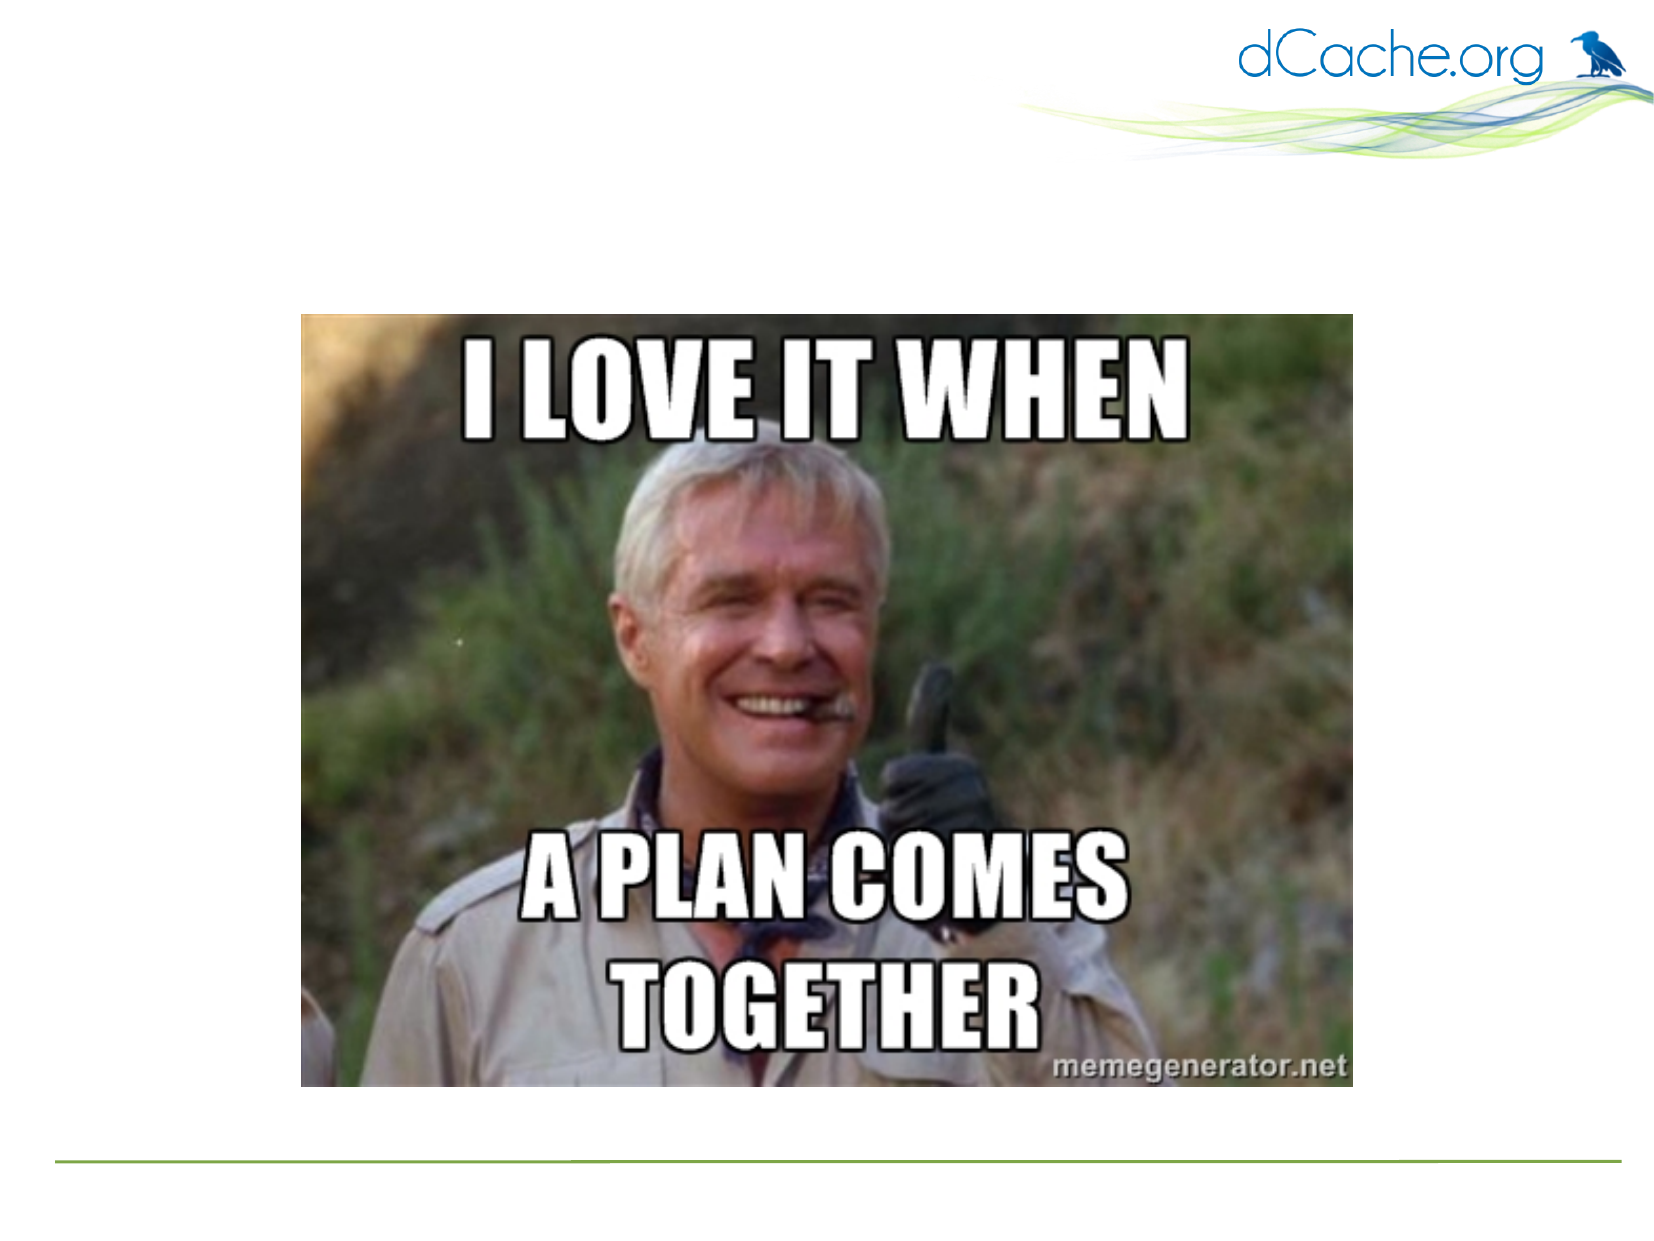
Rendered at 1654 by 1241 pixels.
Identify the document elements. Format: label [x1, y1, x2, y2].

picture [301, 314, 1353, 1087]
picture [956, 16, 1654, 169]
